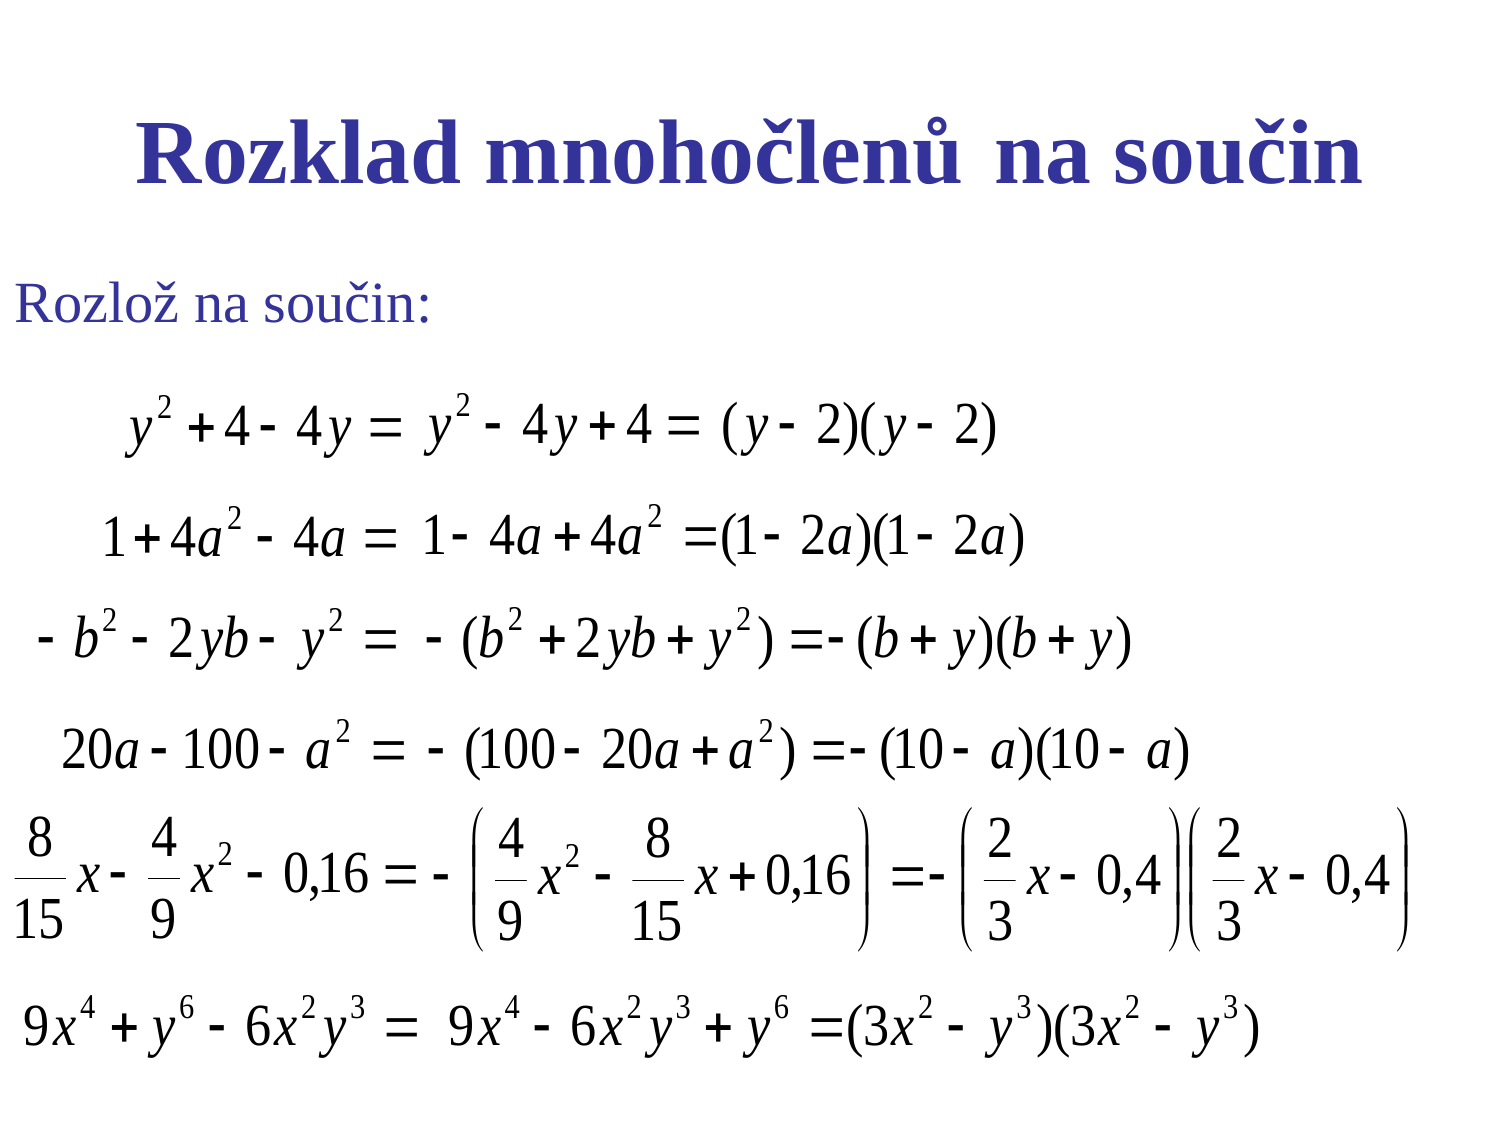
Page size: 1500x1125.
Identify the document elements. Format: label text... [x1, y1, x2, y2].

chart [419, 704, 1199, 794]
chart [714, 388, 1007, 468]
chart [417, 592, 1140, 683]
text_box Rozklad mnohočlenů na součin [75, 45, 1426, 233]
chart [419, 489, 1034, 580]
text_box Rozlož na součin: [0, 256, 1471, 343]
chart [53, 704, 406, 784]
chart [17, 980, 419, 1071]
chart [424, 795, 1424, 965]
chart [99, 491, 396, 572]
chart [442, 980, 1270, 1071]
chart [5, 798, 420, 953]
chart [29, 592, 400, 683]
chart [415, 378, 703, 468]
chart [116, 380, 405, 471]
